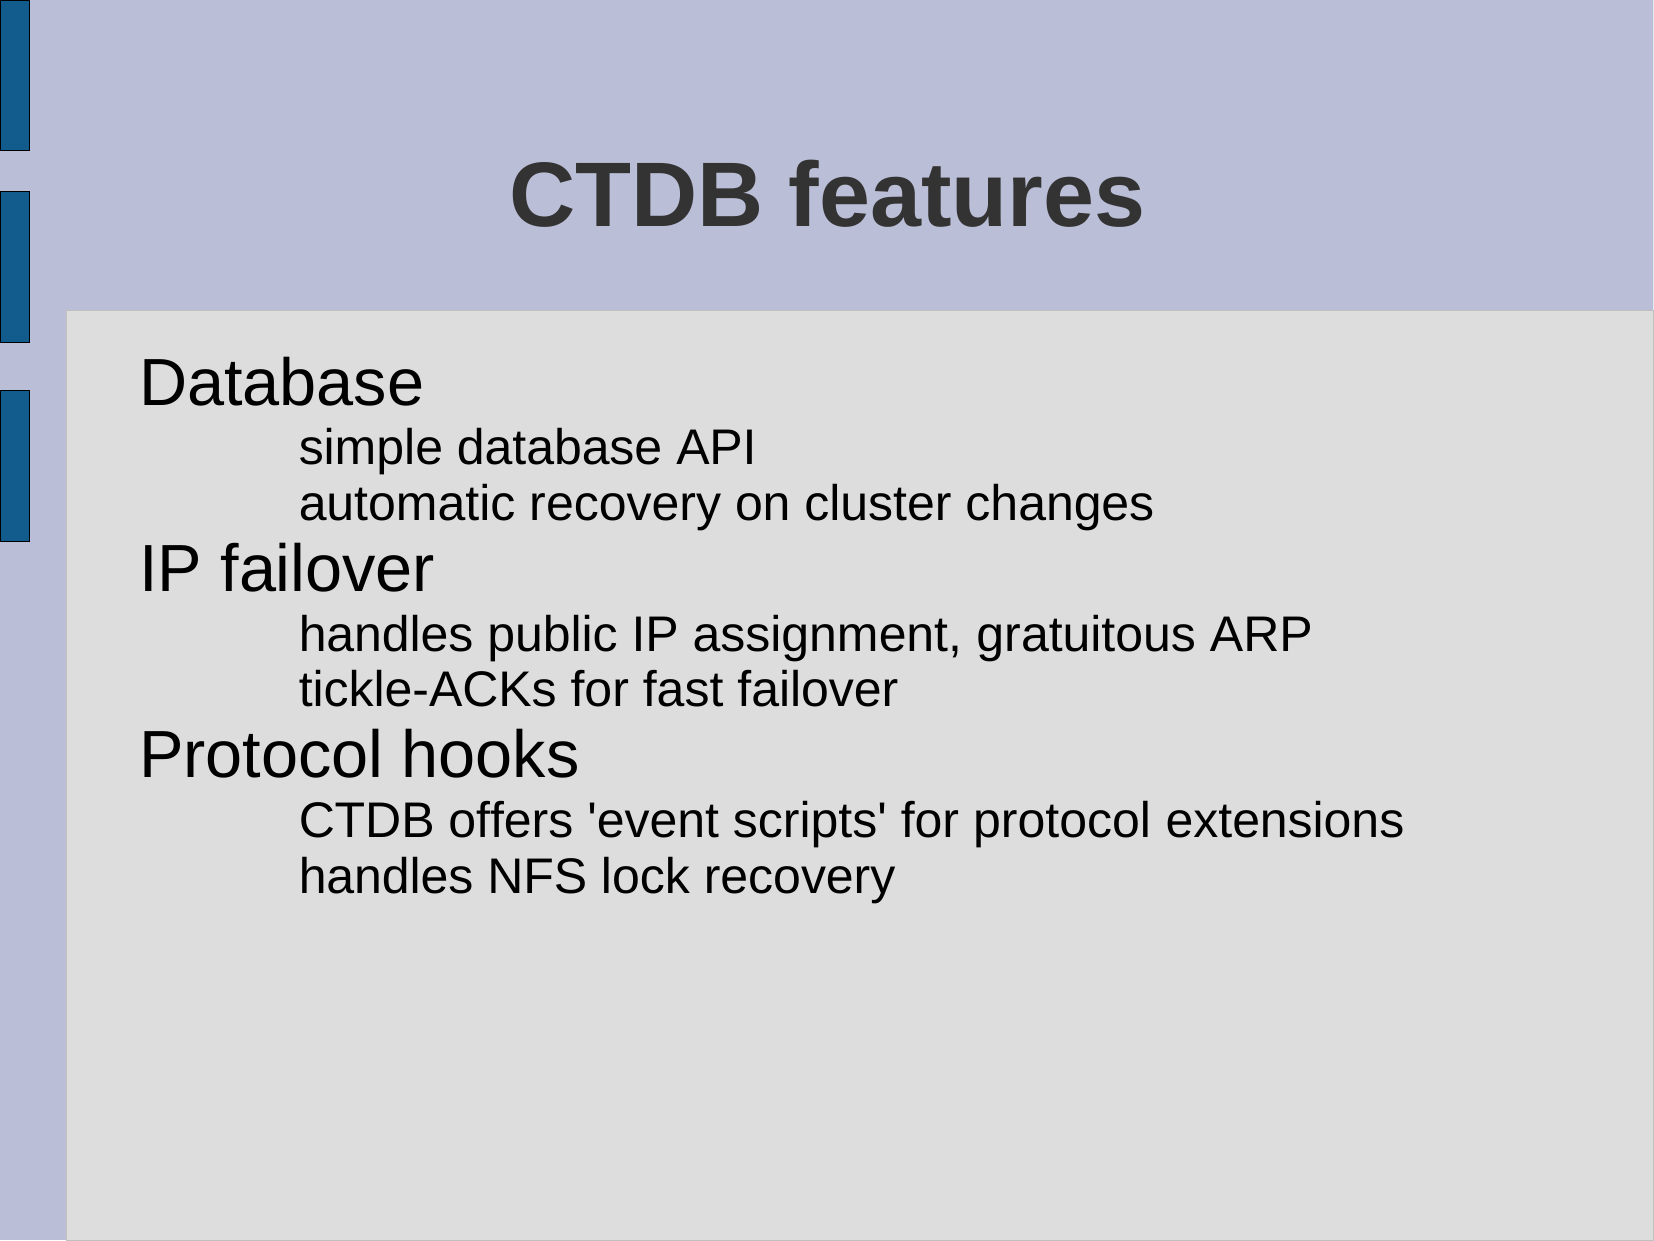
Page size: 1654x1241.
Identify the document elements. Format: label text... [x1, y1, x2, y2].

title CTDB features [121, 98, 1534, 291]
list Database simple database API automatic recovery on cluster changes IP failover handles public IP assignment, gratuitous ARP tickle-ACKs for fast failover Protocol hooks CTDB offers 'event scripts' for protocol extensions handles NFS lock recovery [121, 344, 1534, 1112]
